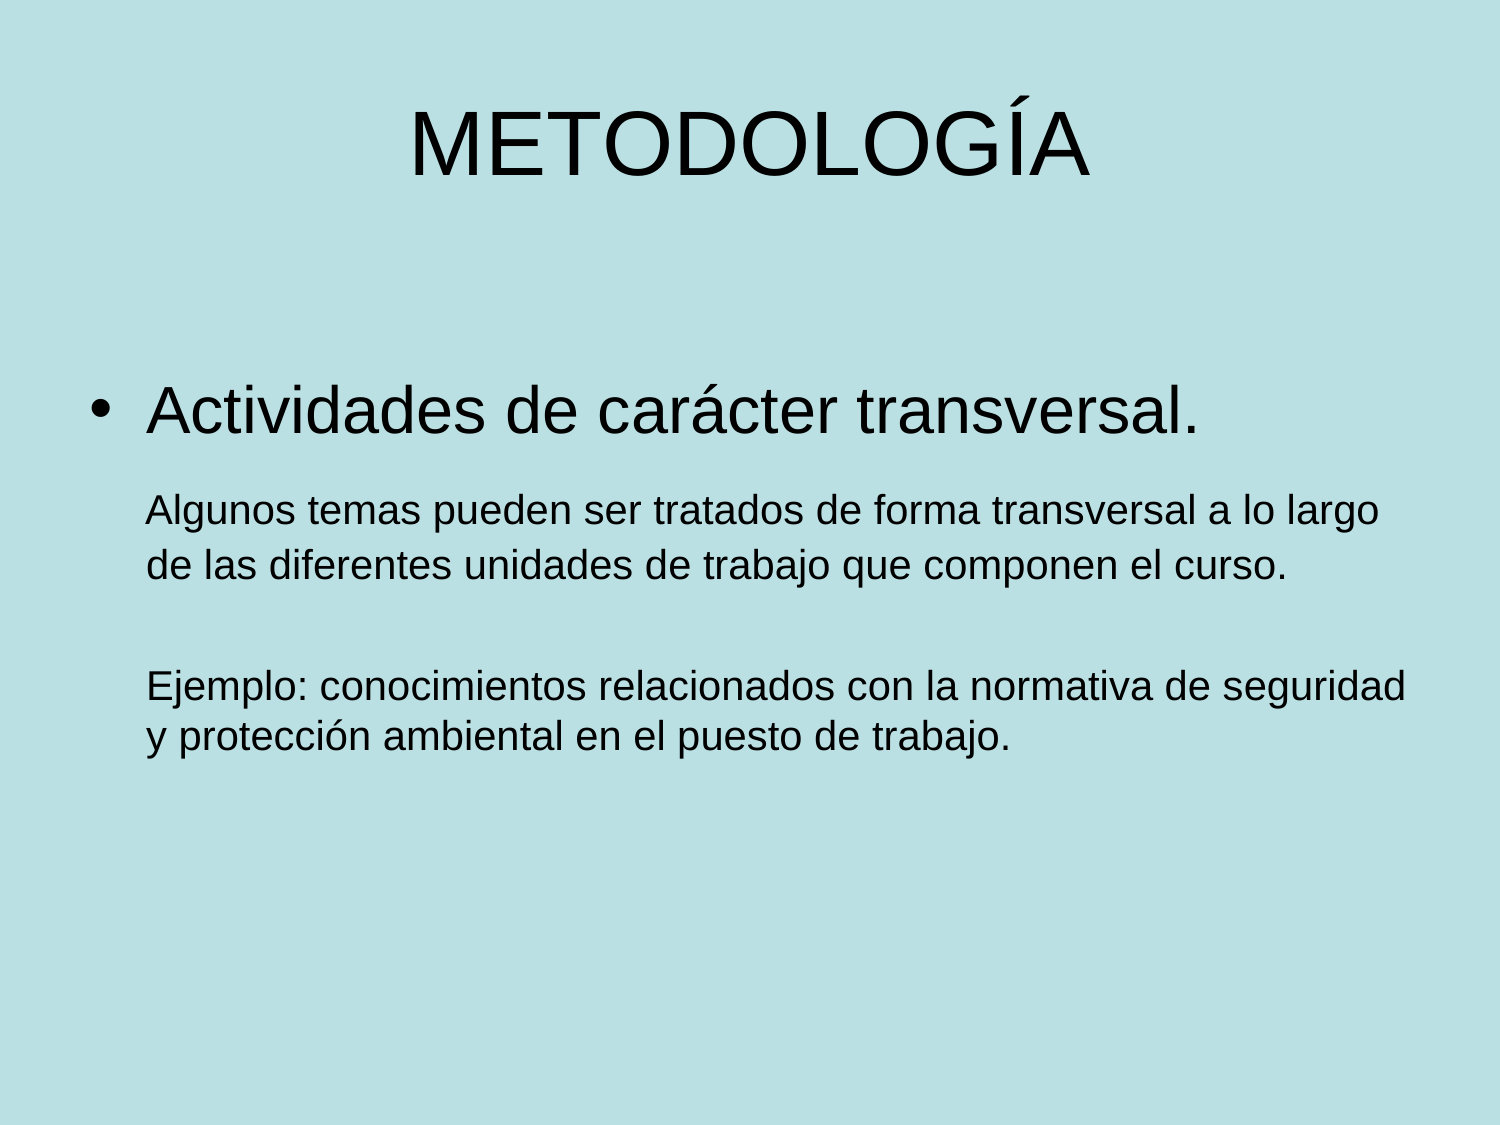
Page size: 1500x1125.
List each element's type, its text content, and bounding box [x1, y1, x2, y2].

list Actividades de carácter transversal. Algunos temas pueden ser tratados de forma transversal a lo largo de las diferentes unidades de trabajo que componen el curso. Ejemplo: conocimientos relacionados con la normativa de seguridad y protección ambiental en el puesto de trabajo. [75, 262, 1426, 1006]
title METODOLOGÍA [75, 45, 1426, 233]
